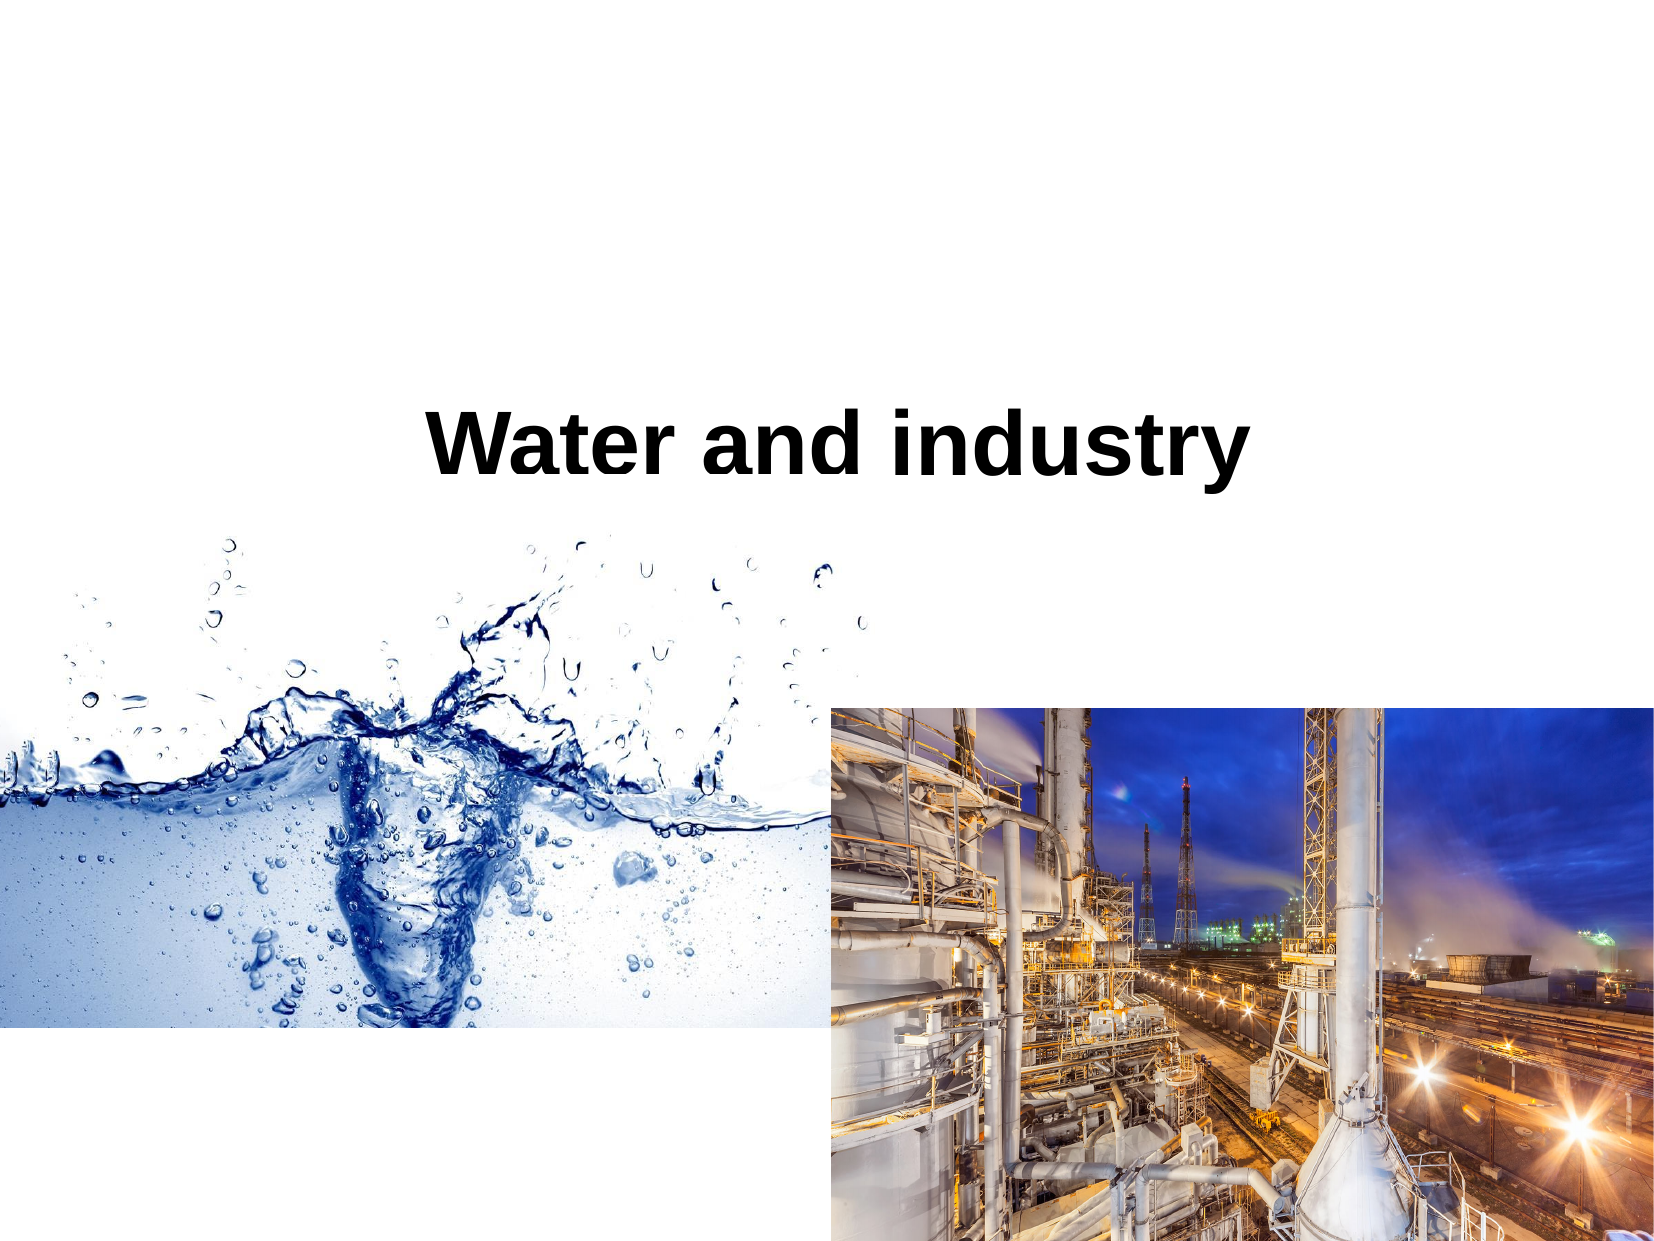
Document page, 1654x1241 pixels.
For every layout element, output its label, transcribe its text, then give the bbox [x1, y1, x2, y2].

picture [0, 474, 1654, 1241]
subtitle Water and industry [94, 0, 1583, 708]
